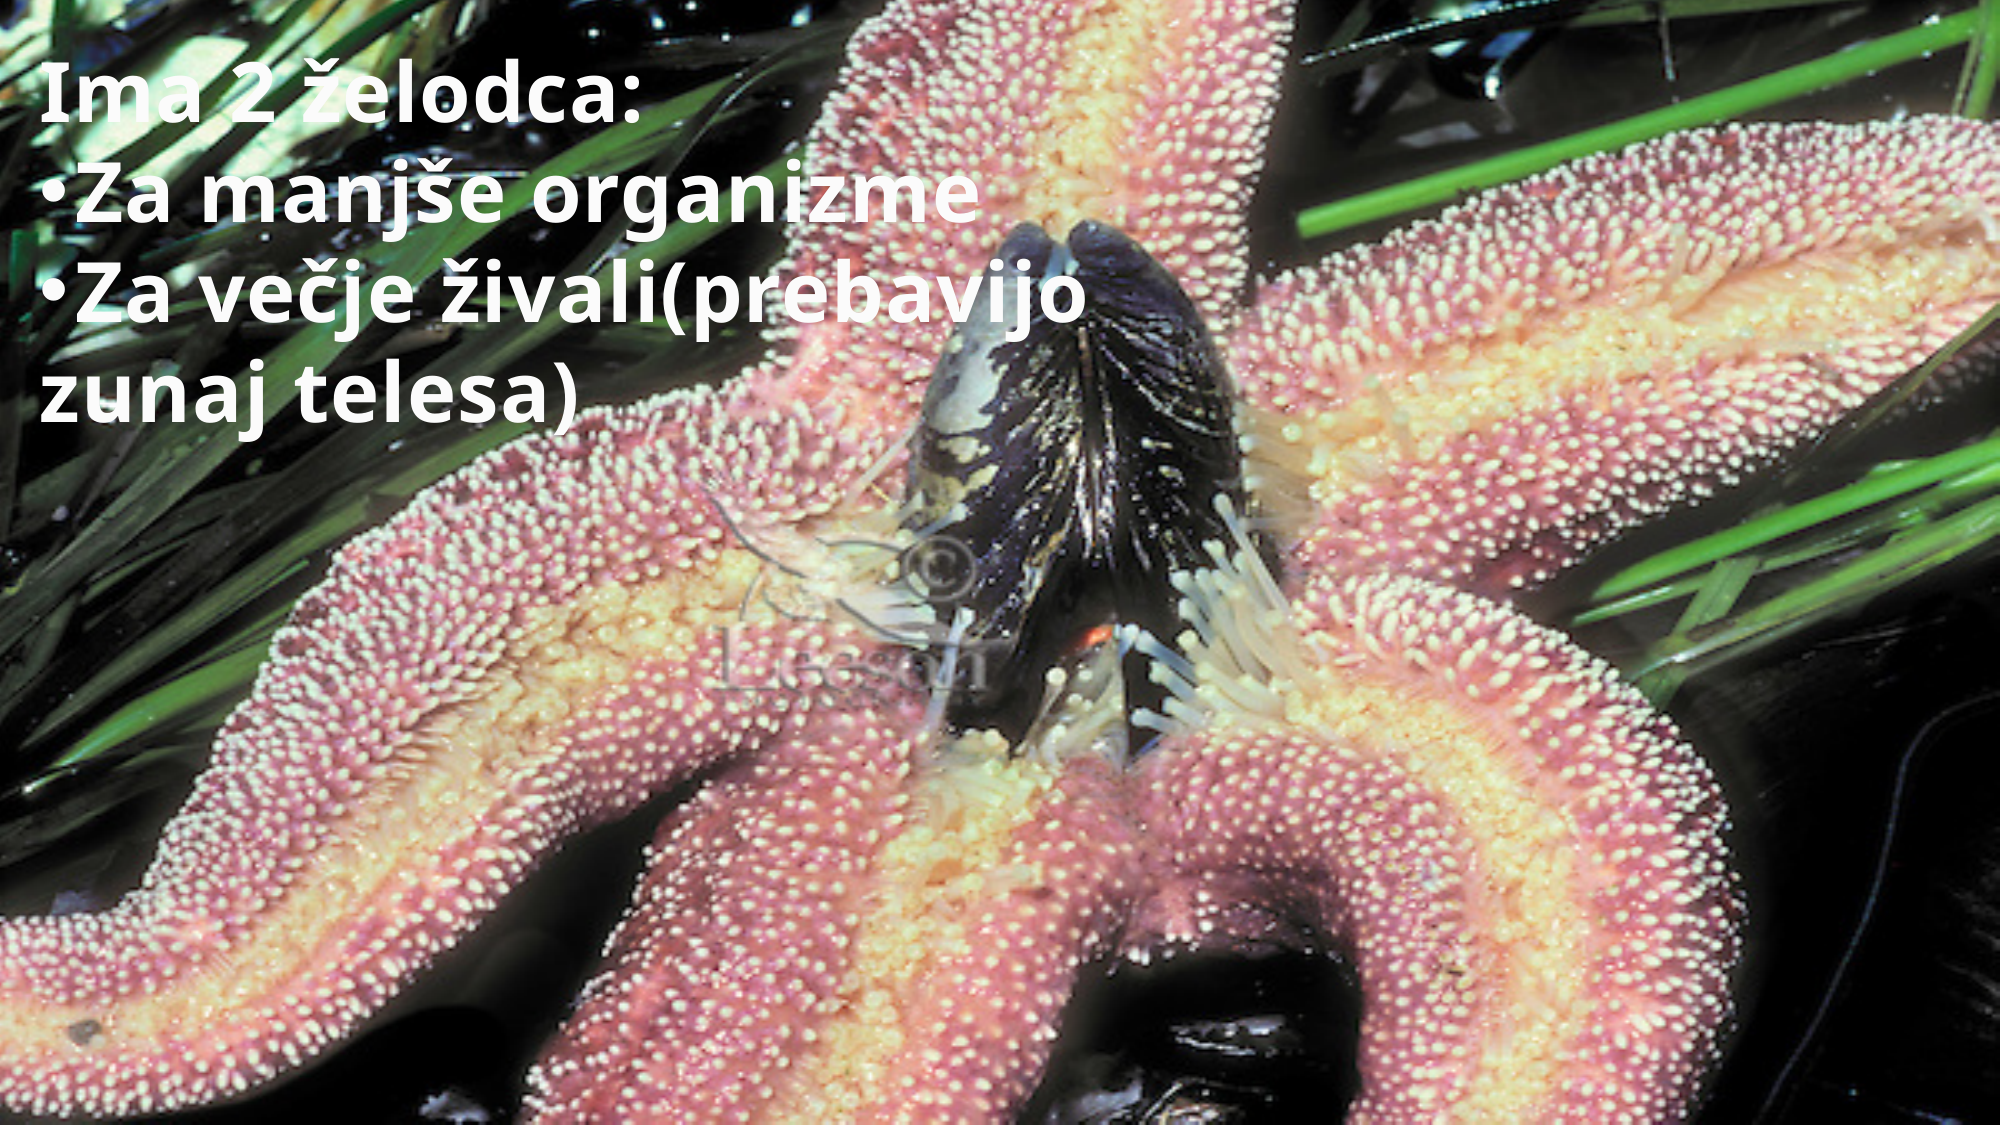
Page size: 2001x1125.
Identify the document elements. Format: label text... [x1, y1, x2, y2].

text_box Ima 2 želodca: Za manjše organizme Za večje živali(prebavijo zunaj telesa) [24, 31, 1138, 447]
picture [0, 0, 2000, 1125]
